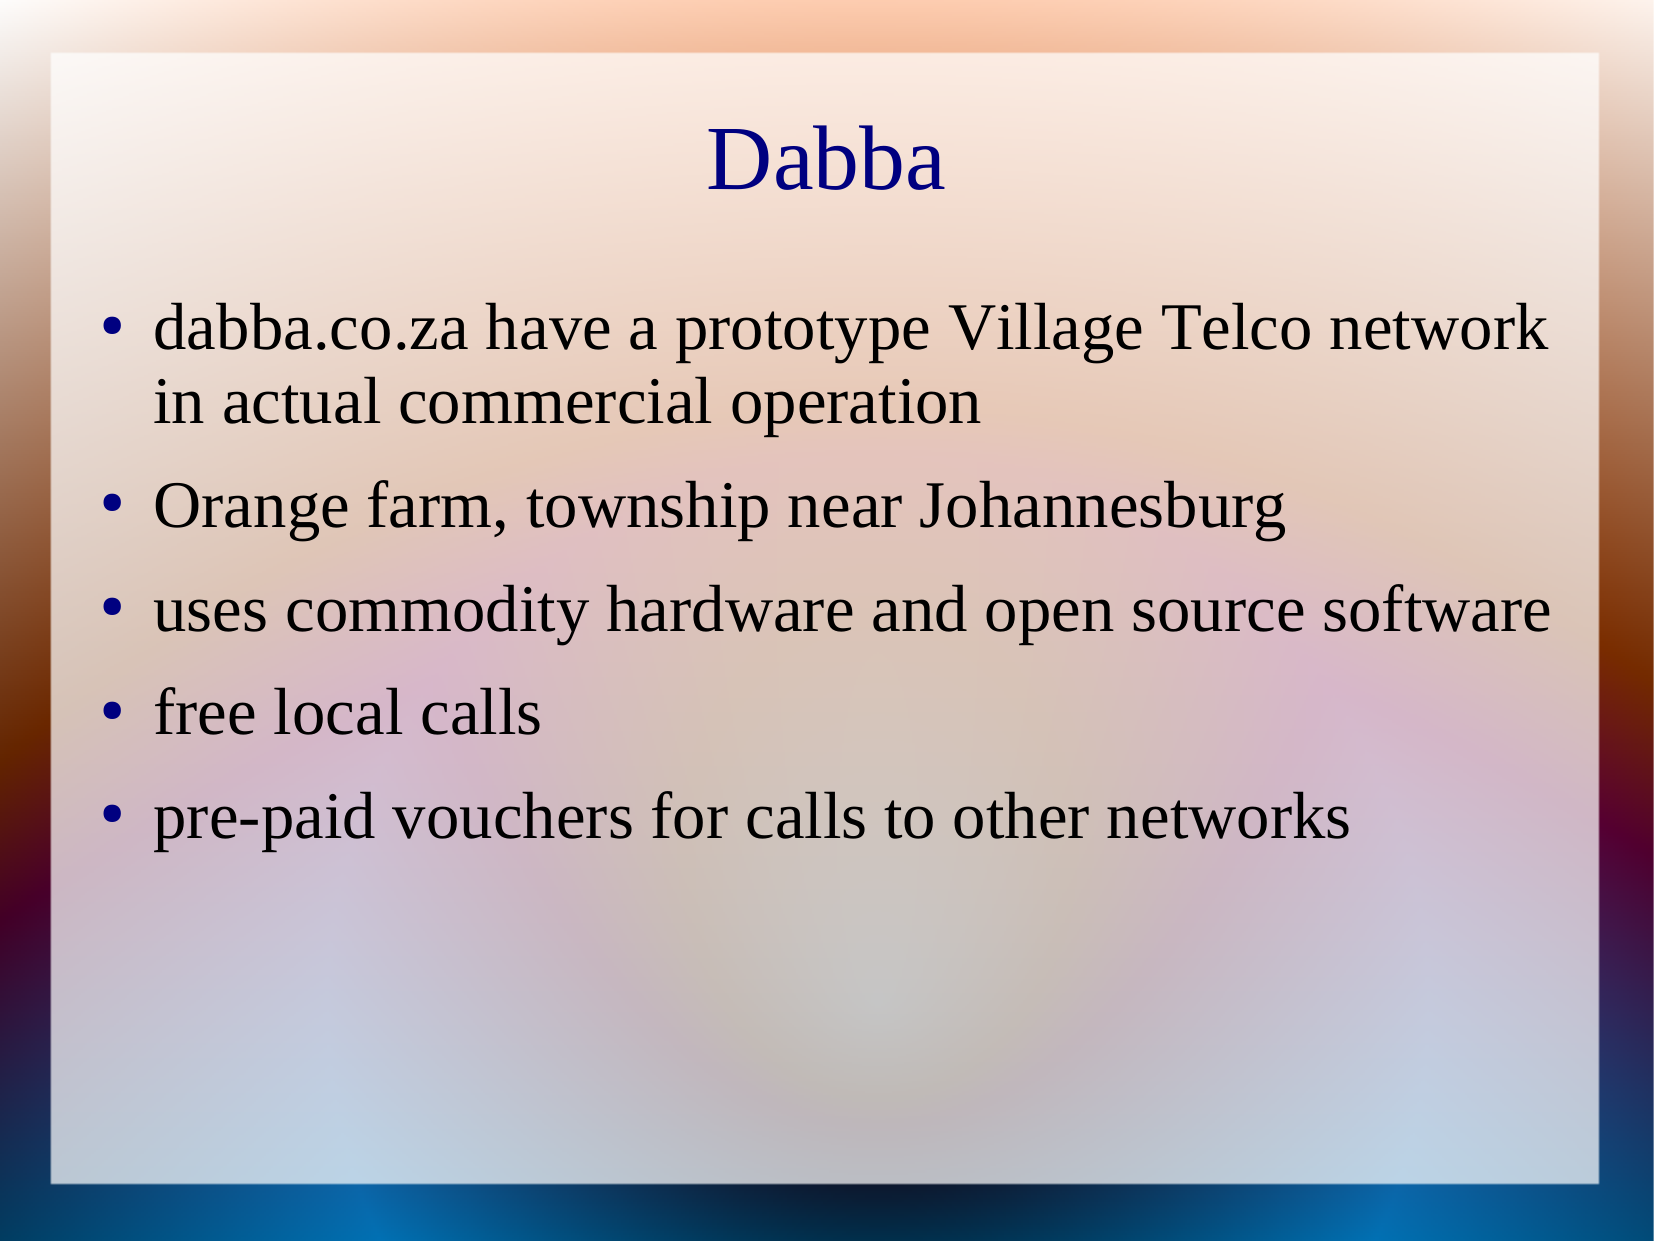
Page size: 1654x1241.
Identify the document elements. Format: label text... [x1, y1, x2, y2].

picture [0, 0, 1654, 1241]
title Dabba [82, 55, 1571, 263]
list dabba.co.za have a prototype Village Telco network in actual commercial operation Orange farm, township near Johannesburg uses commodity hardware and open source software free local calls pre-paid vouchers for calls to other networks [82, 290, 1571, 1109]
